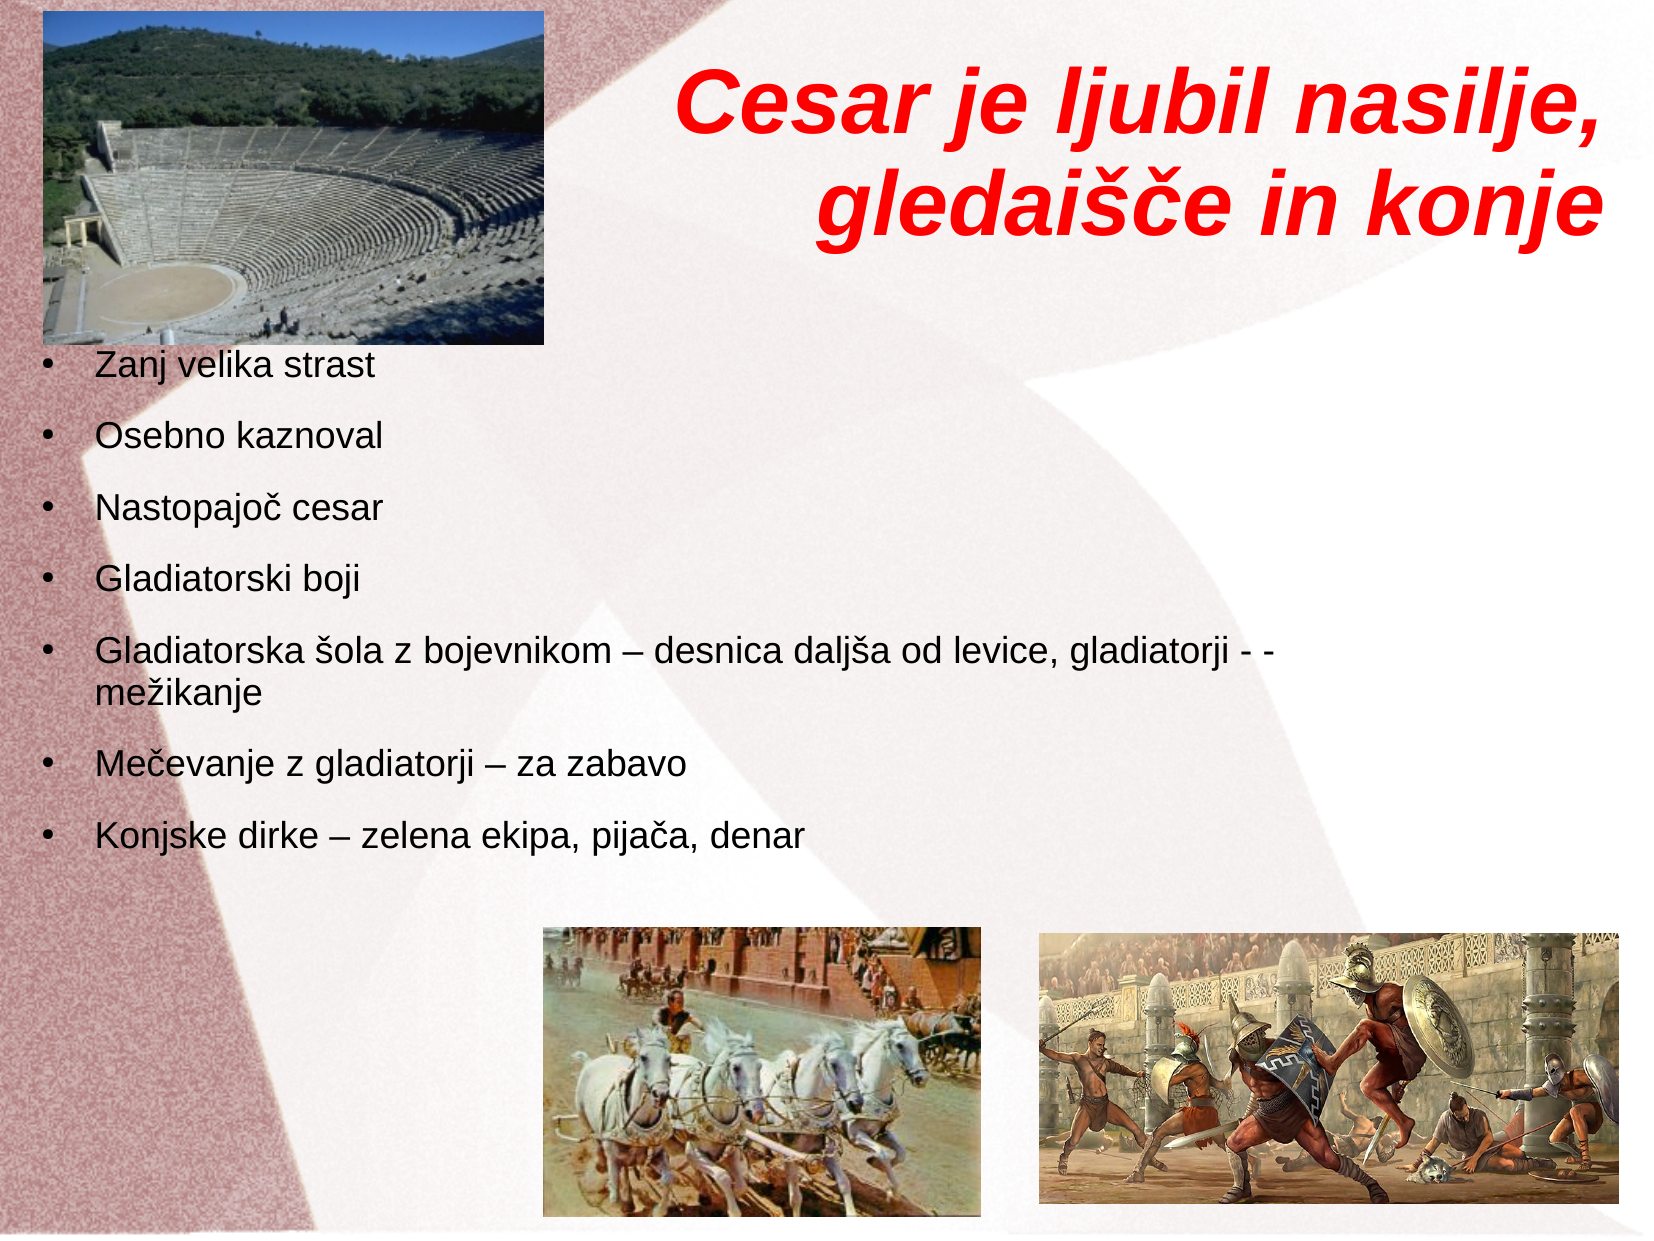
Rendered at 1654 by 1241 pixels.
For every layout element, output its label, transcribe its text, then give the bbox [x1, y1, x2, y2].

title Cesar je ljubil nasilje, gledaišče in konje [596, 49, 1607, 257]
picture [0, 0, 1654, 1241]
list Zanj velika strast Osebno kaznoval Nastopajoč cesar Gladiatorski boji Gladiatorska šola z bojevnikom – desnica daljša od levice, gladiatorji - -mežikanje Mečevanje z gladiatorji – za zabavo Konjske dirke – zelena ekipa, pijača, denar [23, 343, 1300, 969]
